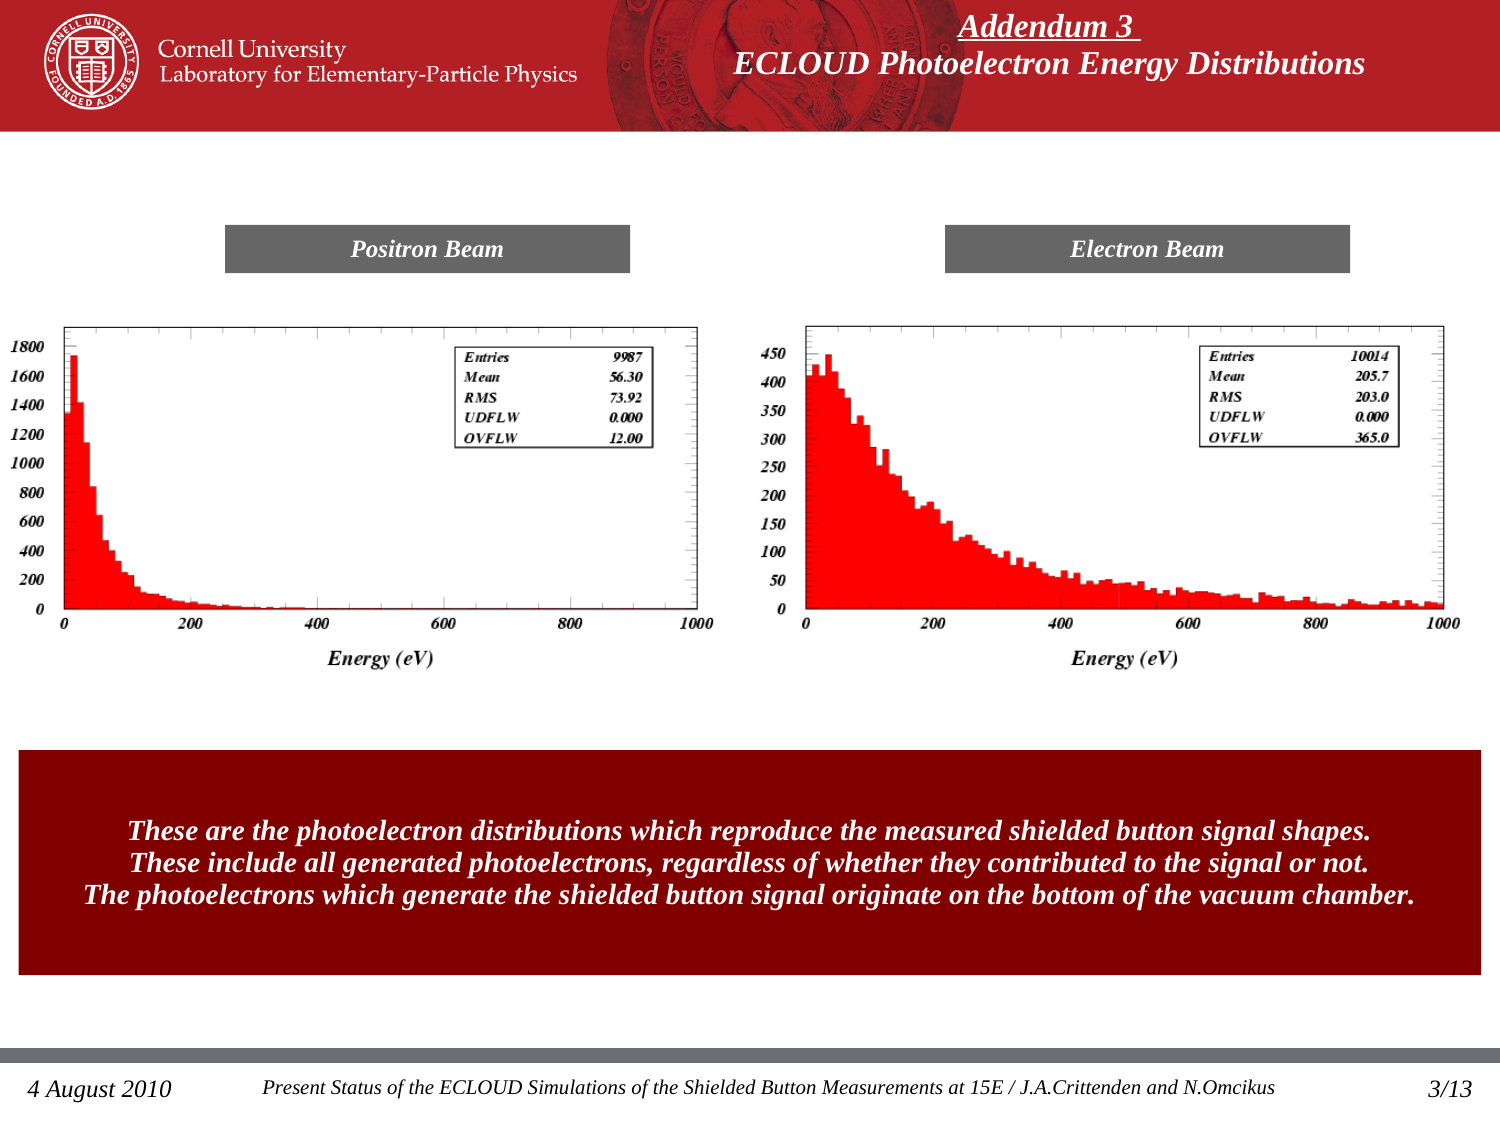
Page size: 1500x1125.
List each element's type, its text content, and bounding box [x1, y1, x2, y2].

text_box Addendum 3 ECLOUD Photoelectron Energy Distributions [599, 0, 1500, 211]
text_box Electron Beam [945, 224, 1351, 274]
picture [750, 317, 1471, 676]
picture [0, 0, 599, 132]
picture [1, 317, 722, 676]
text_box These are the photoelectron distributions which reproduce the measured shielded button signal shapes. These include all generated photoelectrons, regardless of whether they contributed to the signal or not. The photoelectrons which generate the shielded button signal originate on the bottom of the vacuum chamber. [18, 750, 1482, 976]
text_box Positron Beam [225, 224, 631, 274]
